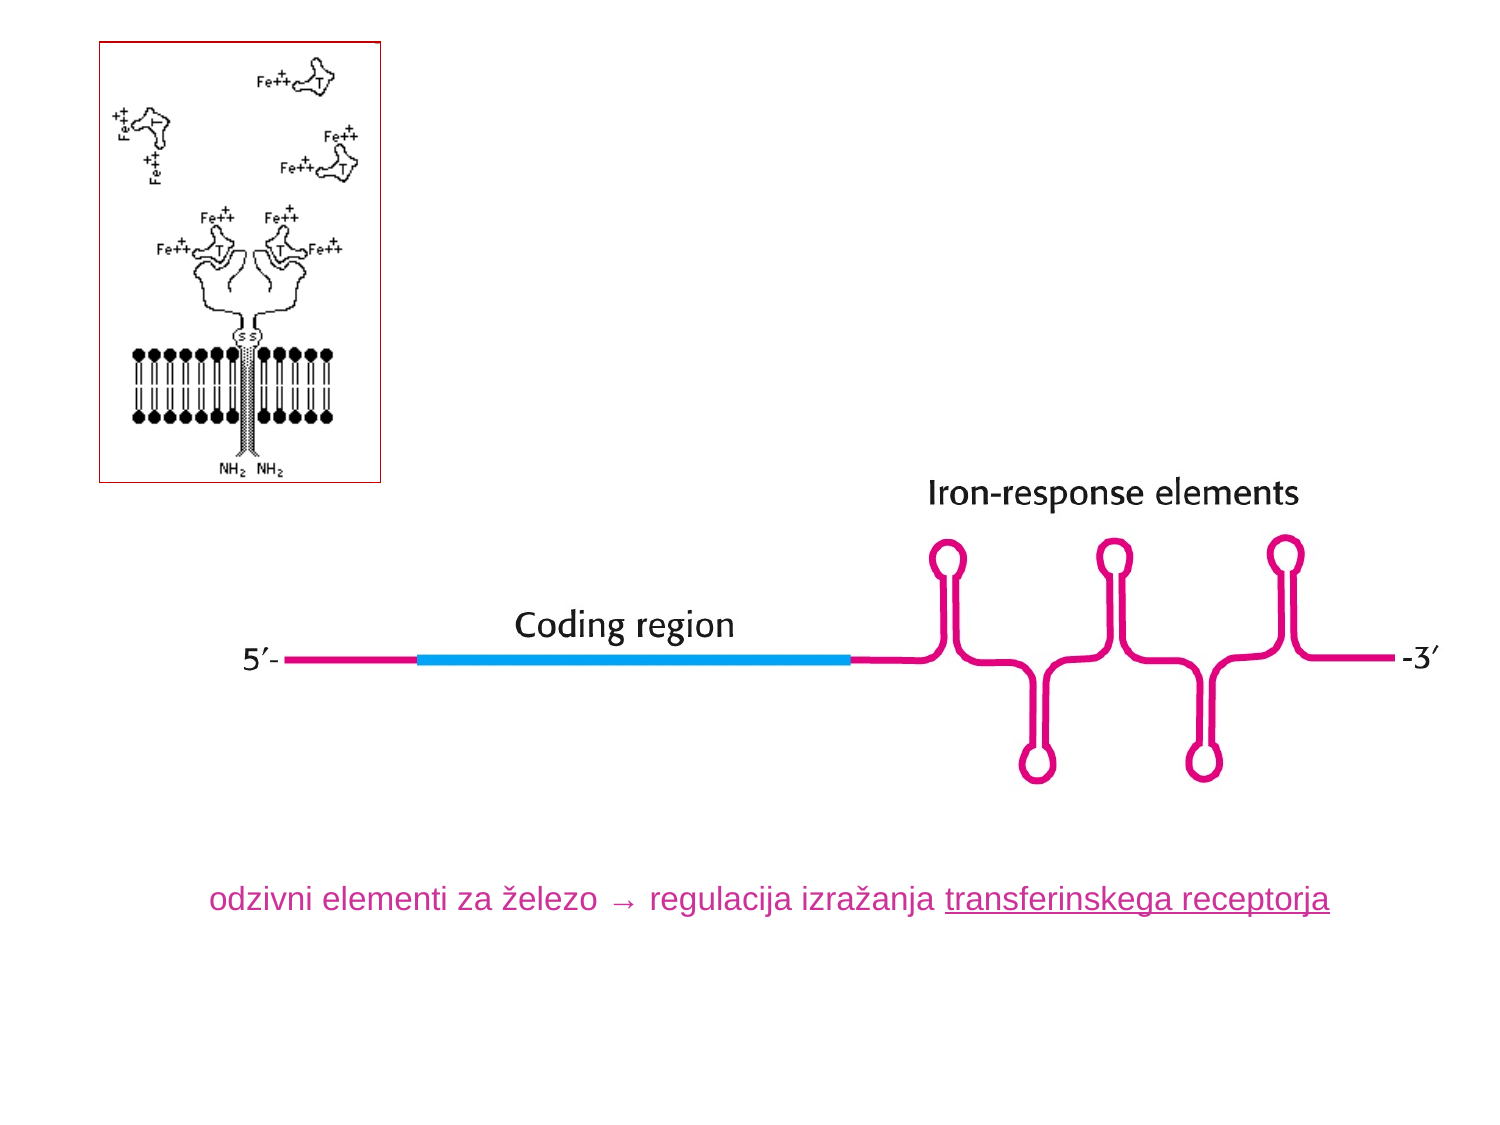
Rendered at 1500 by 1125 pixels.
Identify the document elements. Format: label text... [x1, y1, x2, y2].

text_box odzivni elementi za železo → regulacija izražanja transferinskega receptorja [194, 869, 1346, 925]
picture [100, 42, 380, 482]
picture [230, 456, 1450, 805]
